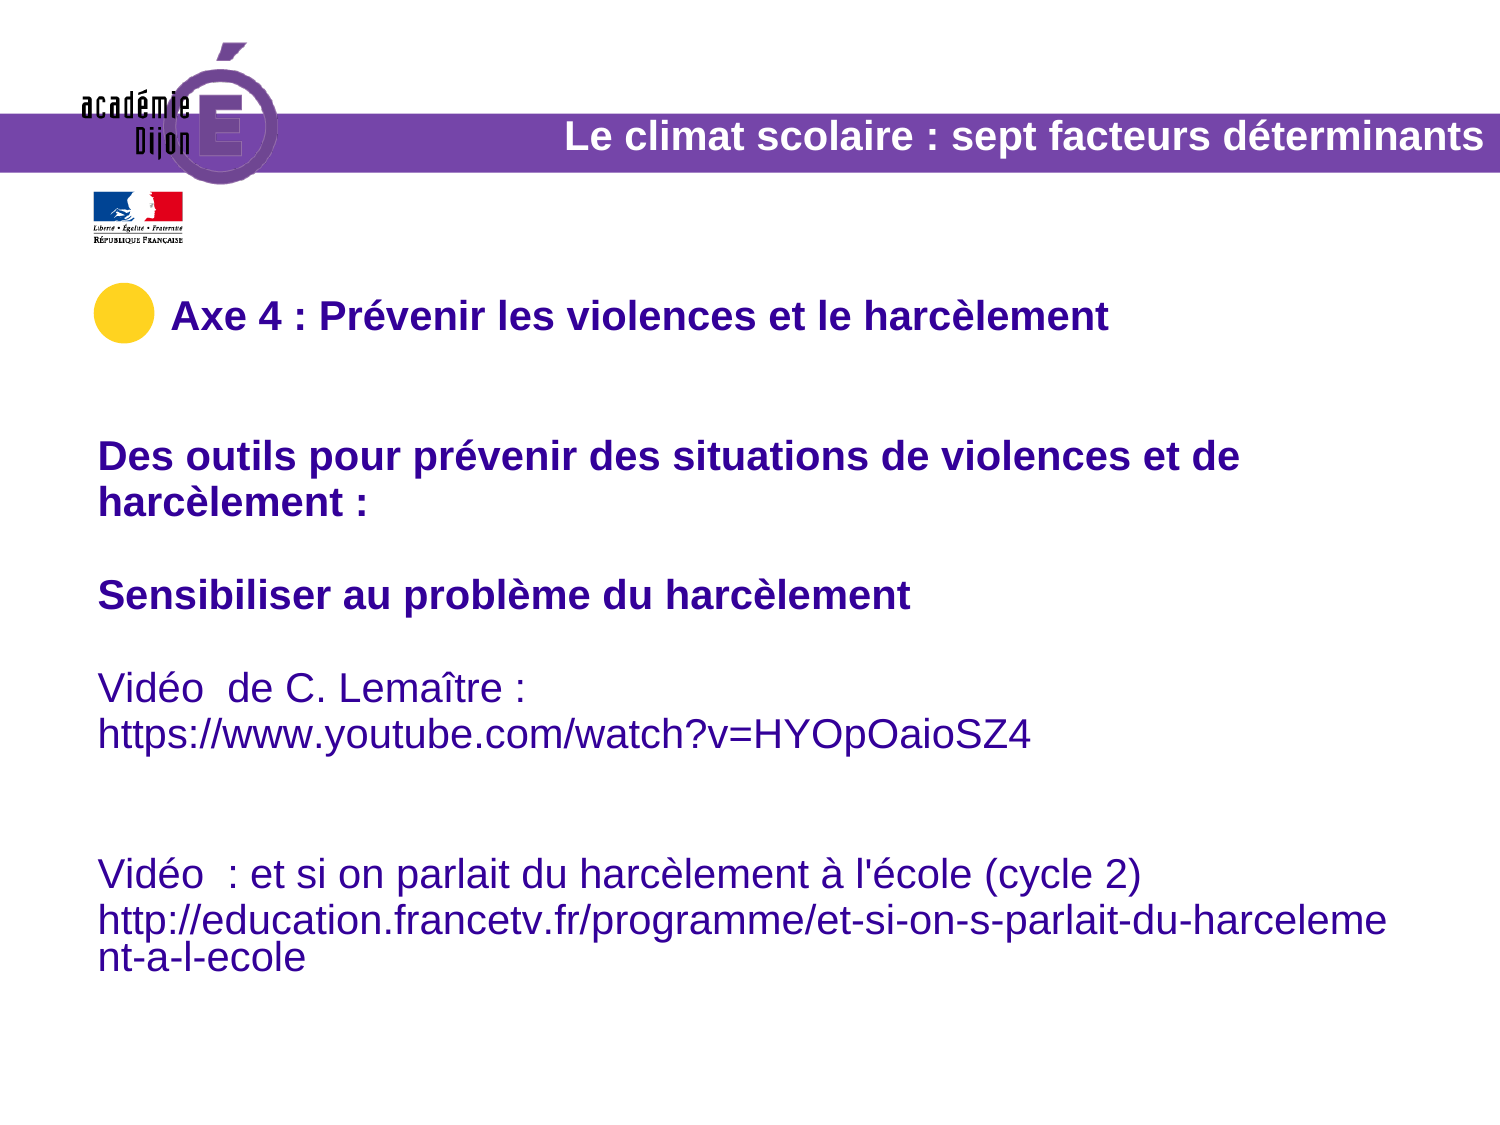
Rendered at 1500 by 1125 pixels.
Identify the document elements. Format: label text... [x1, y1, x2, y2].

text_box [94, 283, 154, 343]
text_box Axe 4 : Prévenir les violences et le harcèlement Des outils pour prévenir des situations de violences et de harcèlement : Sensibiliser au problème du harcèlement Vidéo de C. Lemaître :https://www.youtube.com/watch?v=HYOpOaioSZ4 Vidéo : et si on parlait du harcèlement à l'école (cycle 2) http://education.francetv.fr/programme/et-si-on-s-parlait-du-harcelement-a-l-ecole [82, 285, 1418, 1099]
picture [82, 42, 278, 244]
text_box Le climat scolaire : sept facteurs déterminants [118, 106, 1500, 182]
